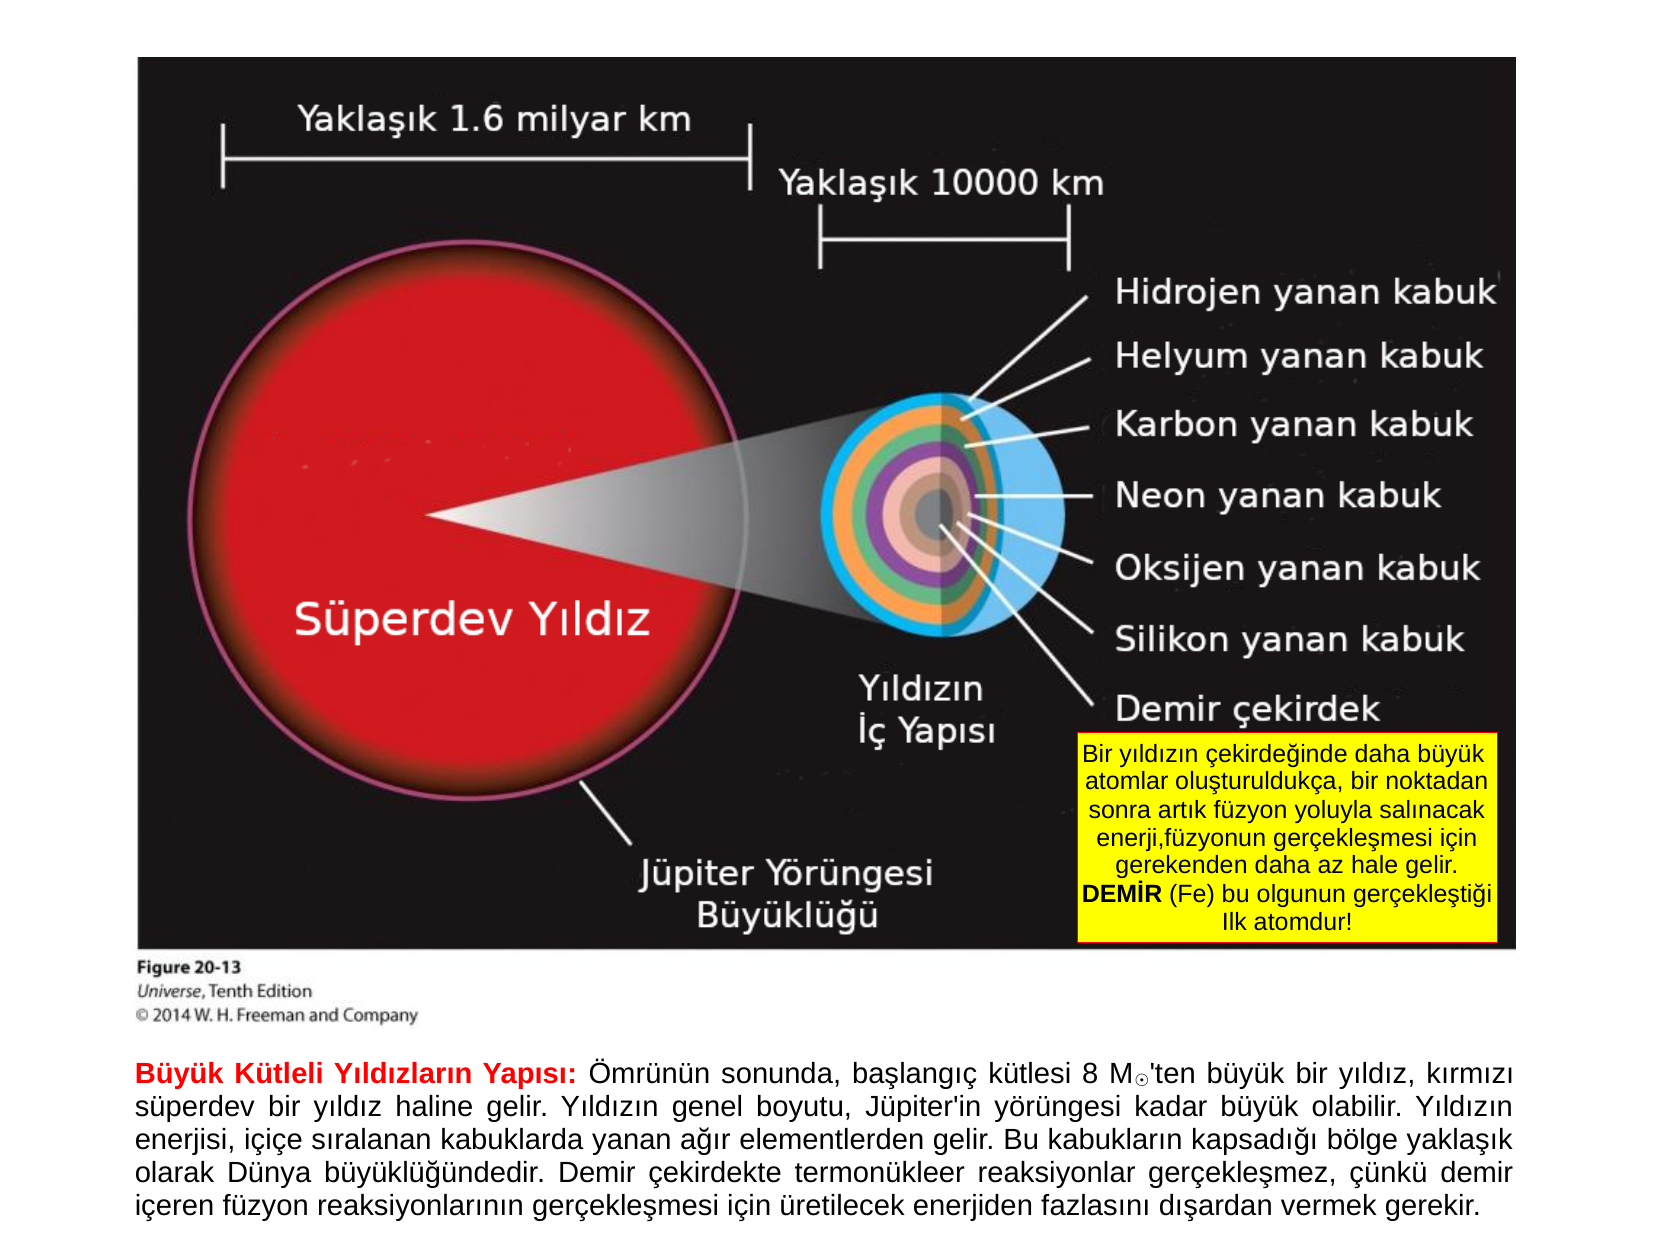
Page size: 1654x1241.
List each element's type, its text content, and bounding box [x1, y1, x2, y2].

text_box Büyük Kütleli Yıldızların Yapısı: Ömrünün sonunda, başlangıç kütlesi 8 M☉'ten büyük bir yıldız, kırmızı süperdev bir yıldız haline gelir. Yıldızın genel boyutu, Jüpiter'in yörüngesi kadar büyük olabilir. Yıldızın enerjisi, içiçe sıralanan kabuklarda yanan ağır elementlerden gelir. Bu kabukların kapsadığı bölge yaklaşık olarak Dünya büyüklüğündedir. Demir çekirdekte termonükleer reaksiyonlar gerçekleşmez, çünkü demir içeren füzyon reaksiyonlarının gerçekleşmesi için üretilecek enerjiden fazlasını dışardan vermek gerekir. [120, 1050, 1531, 1236]
picture [135, 57, 1516, 1036]
text_box Bir yıldızın çekirdeğinde daha büyük atomlar oluşturuldukça, bir noktadan sonra artık füzyon yoluyla salınacak enerji,füzyonun gerçekleşmesi için gerekenden daha az hale gelir. DEMİR (Fe) bu olgunun gerçekleştiği Ilk atomdur! [1077, 732, 1498, 943]
